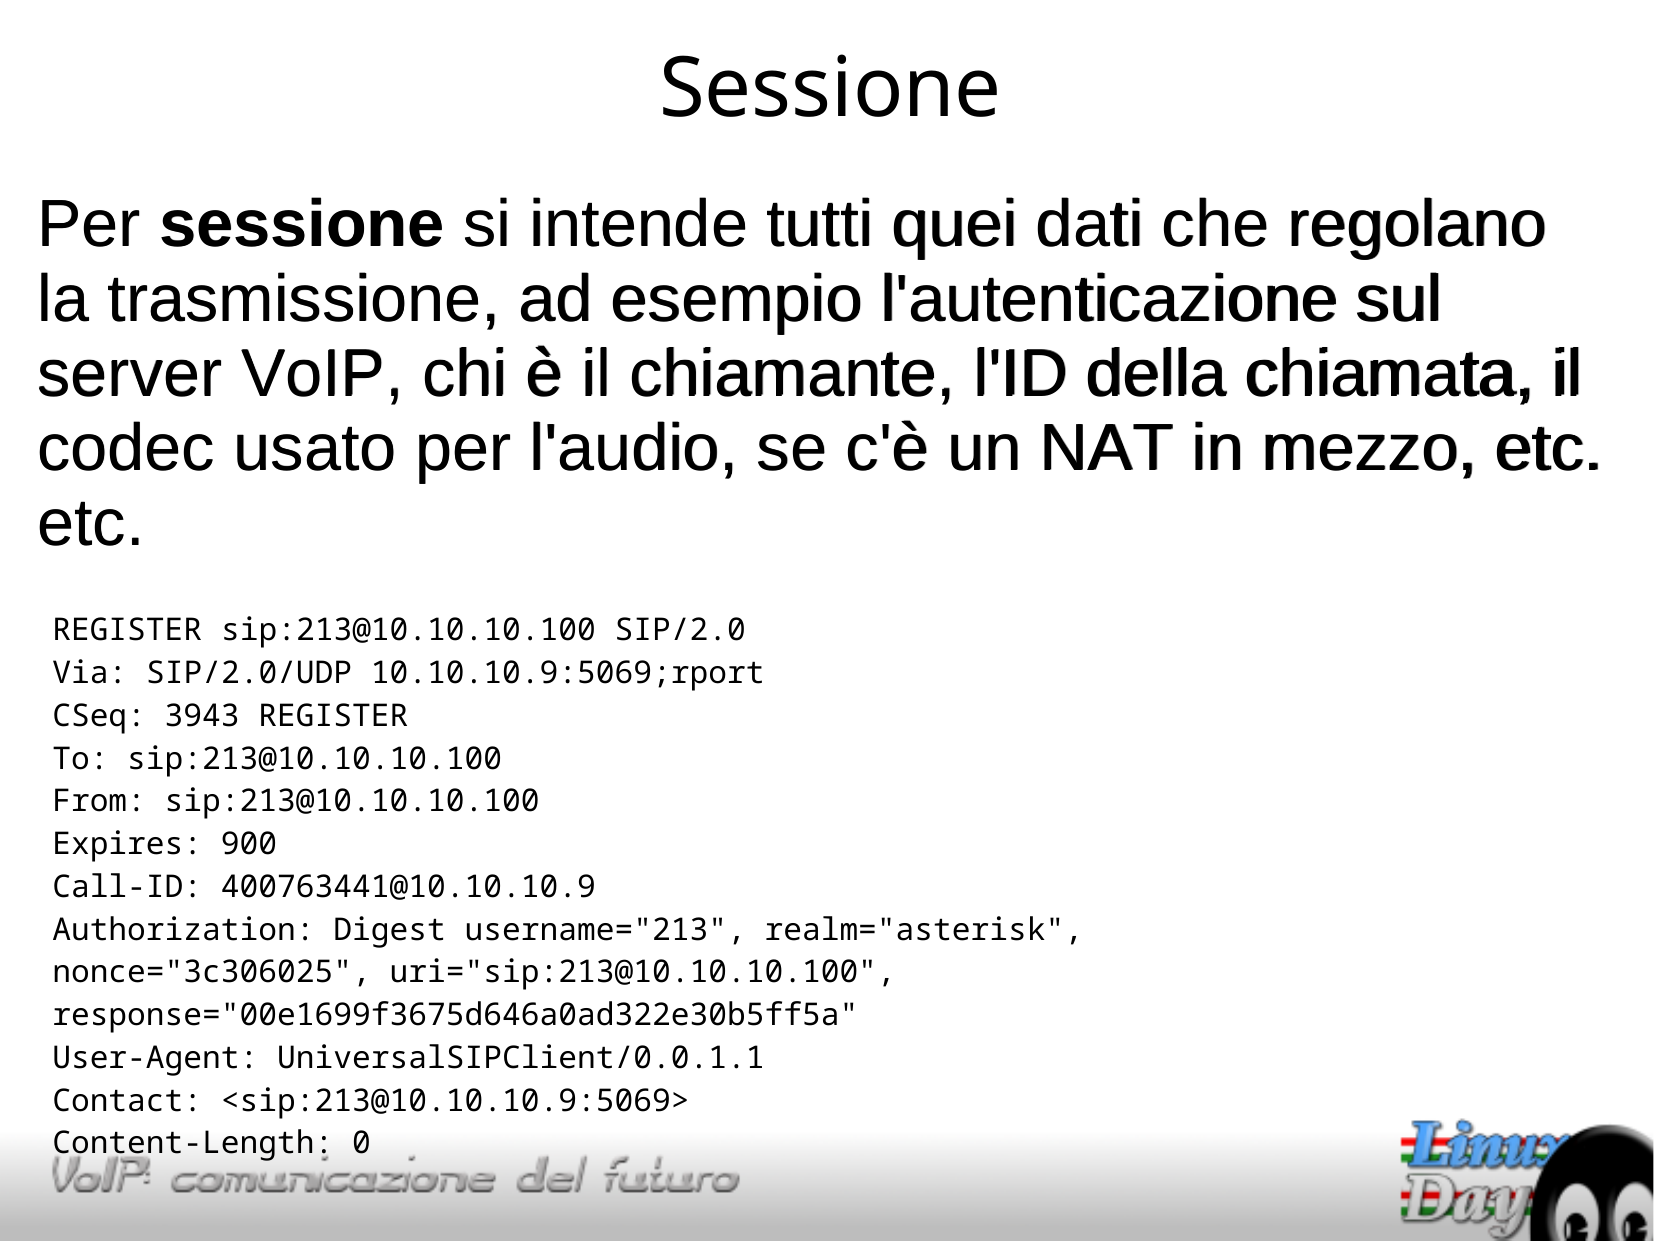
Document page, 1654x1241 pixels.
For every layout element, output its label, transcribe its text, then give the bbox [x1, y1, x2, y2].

list Per sessione si intende tutti quei dati che regolano la trasmissione, ad esempio l'autenticazione sul server VoIP, chi è il chiamante, l'ID della chiamata, il codec usato per l'audio, se c'è un NAT in mezzo, etc. etc. [37, 185, 1613, 560]
text_box REGISTER sip:213@10.10.10.100 SIP/2.0 Via: SIP/2.0/UDP 10.10.10.9:5069;rport CSeq: 3943 REGISTER To: sip:213@10.10.10.100 From: sip:213@10.10.10.100 Expires: 900 Call-ID: 400763441@10.10.10.9 Authorization: Digest username="213", realm="asterisk", nonce="3c306025", uri="sip:213@10.10.10.100", response="00e1699f3675d646a0ad322e30b5ff5a" User-Agent: UniversalSIPClient/0.0.1.1 Contact: <sip:213@10.10.10.9:5069> Content-Length: 0 [37, 600, 1126, 1126]
picture [0, 1115, 1654, 1241]
title Sessione [86, 0, 1576, 185]
